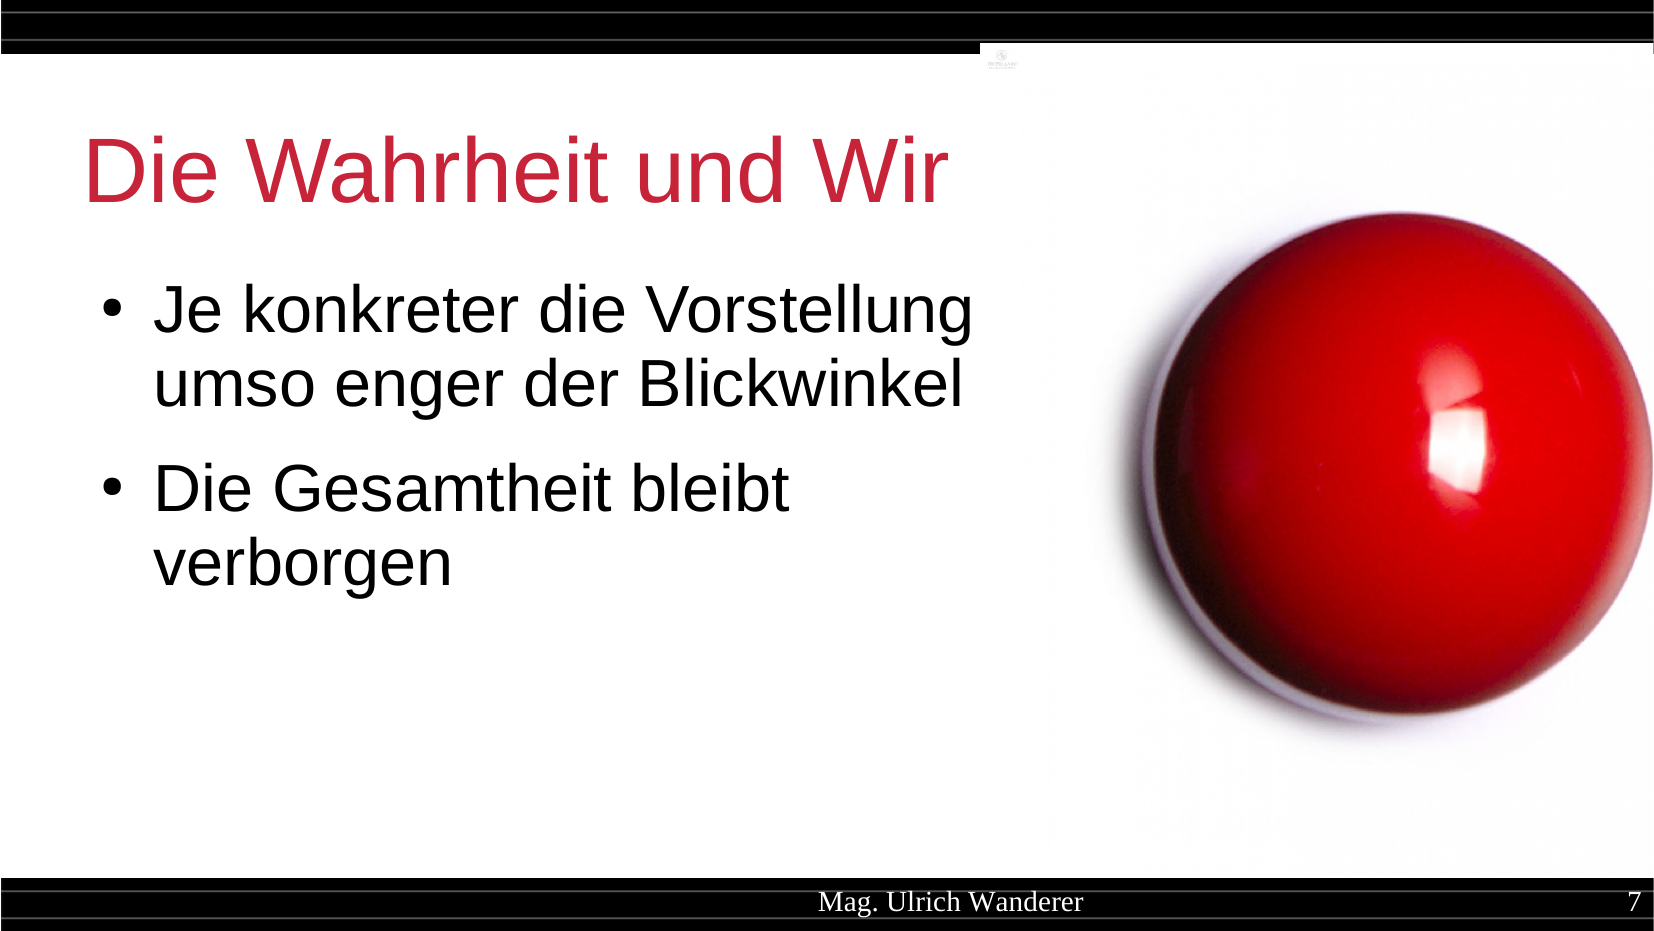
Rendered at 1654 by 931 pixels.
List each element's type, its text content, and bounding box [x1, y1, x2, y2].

title Die Wahrheit und Wir [82, 92, 980, 249]
picture [1, 0, 1654, 875]
list Je konkreter die Vorstellung umso enger der Blickwinkel Die Gesamtheit bleibt verborgen [82, 271, 980, 758]
picture [1, 878, 1654, 931]
